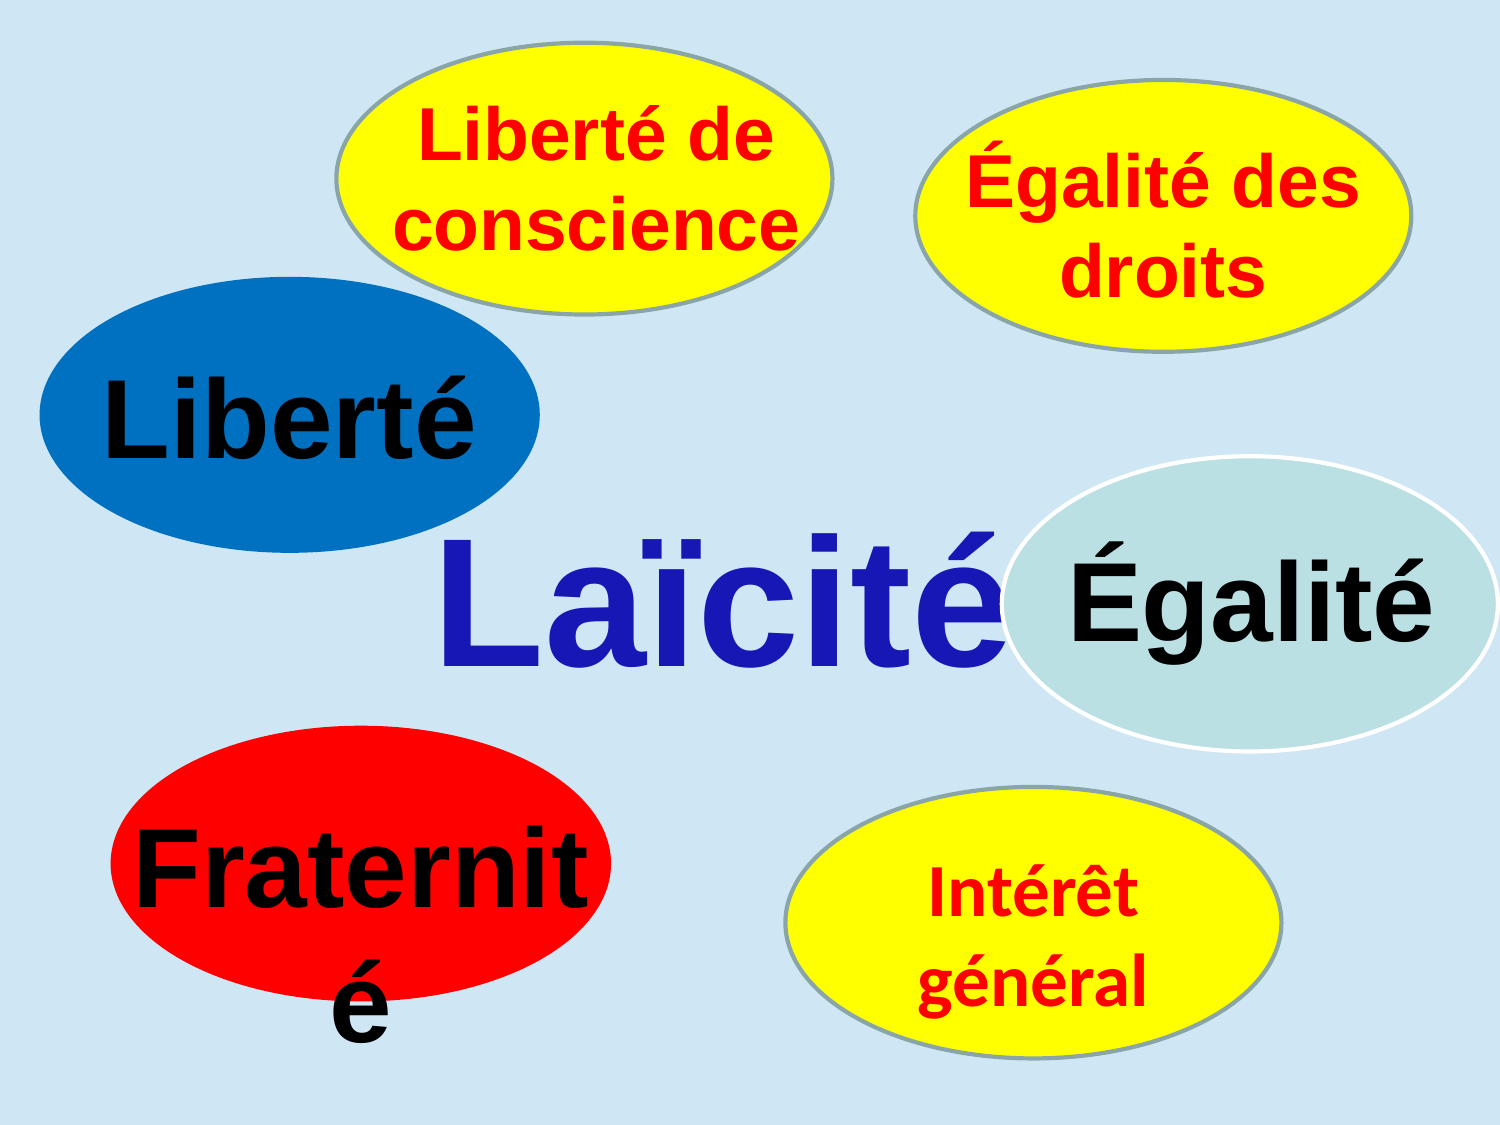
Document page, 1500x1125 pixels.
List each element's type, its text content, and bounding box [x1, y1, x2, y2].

text_box Fraternité [112, 787, 610, 1073]
text_box [978, 79, 1348, 125]
text_box Intérêt général [797, 834, 1270, 1029]
text_box [1029, 672, 1470, 752]
text_box [1400, 175, 1412, 257]
text_box [336, 120, 360, 237]
text_box Liberté de conscience [360, 78, 833, 273]
text_box Égalité des droits [927, 125, 1400, 321]
text_box [845, 786, 1222, 834]
text_box [155, 727, 566, 787]
text_box Laïcité [945, 583, 982, 607]
text_box [1044, 456, 1456, 521]
text_box [879, 1029, 1188, 1059]
text_box [1270, 881, 1282, 964]
text_box [405, 273, 763, 315]
text_box Laïcité [945, 622, 1003, 651]
text_box [85, 278, 495, 338]
text_box Égalité [1003, 521, 1500, 672]
text_box Liberté [41, 338, 538, 489]
text_box [915, 174, 927, 258]
text_box [81, 489, 498, 551]
text_box Laïcité [418, 475, 1029, 711]
text_box [1006, 321, 1321, 352]
text_box [417, 42, 752, 78]
text_box [785, 881, 797, 964]
